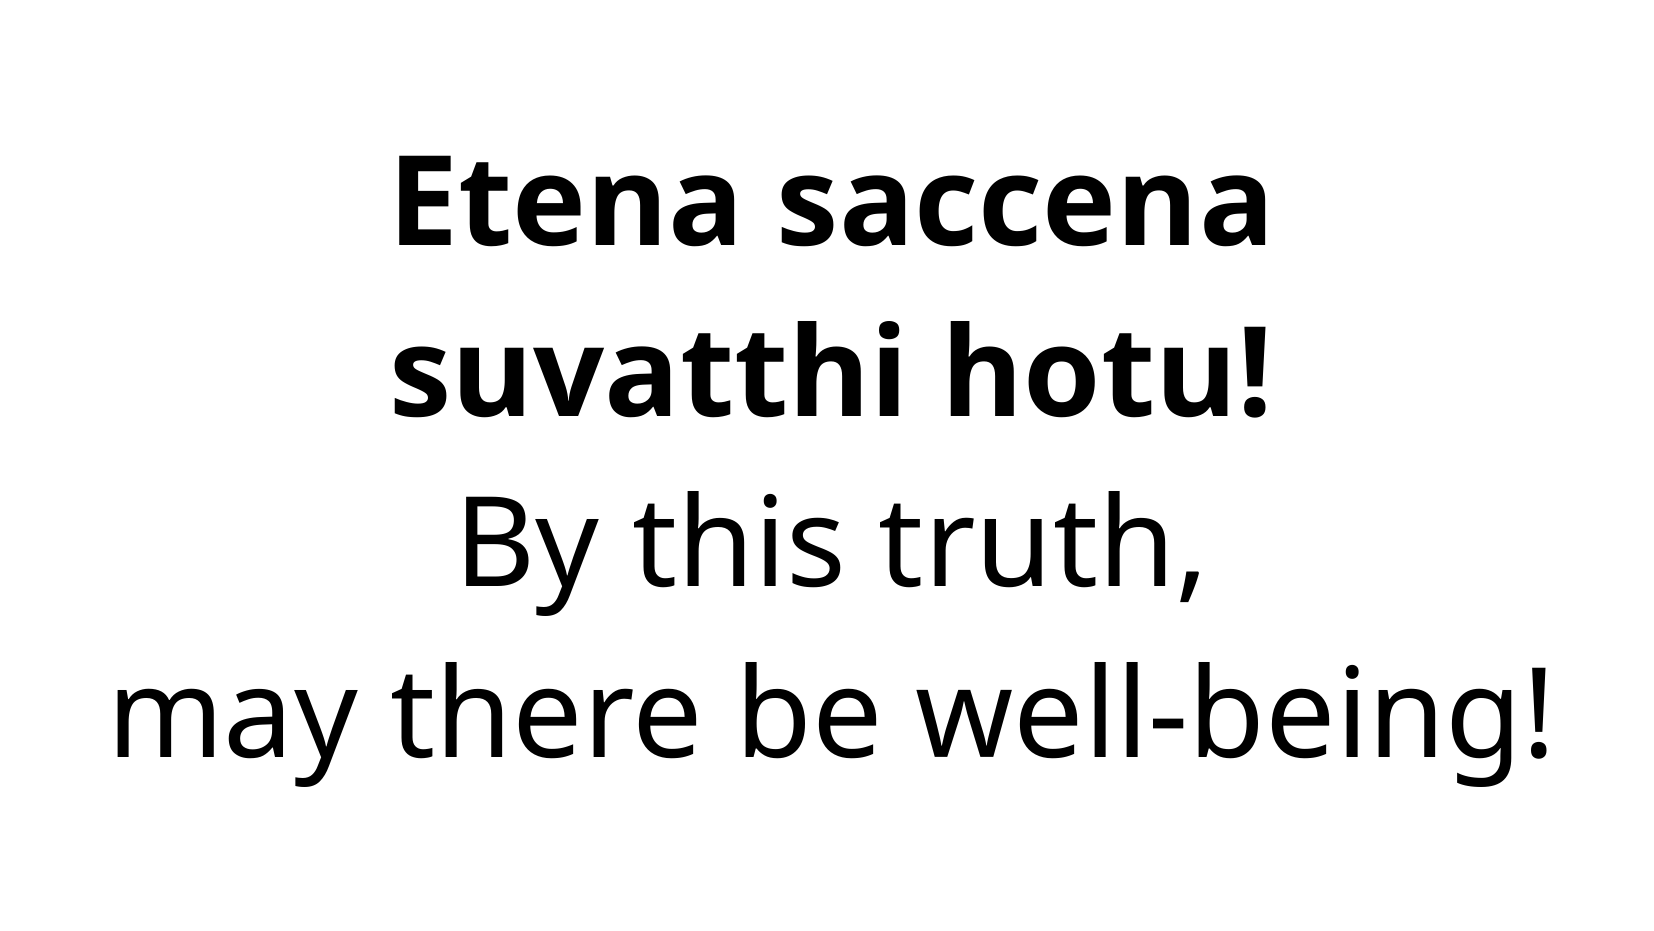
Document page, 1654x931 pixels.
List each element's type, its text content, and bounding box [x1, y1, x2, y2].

subtitle Etena saccena suvatthi hotu! By this truth, may there be well-being! [87, 67, 1577, 839]
